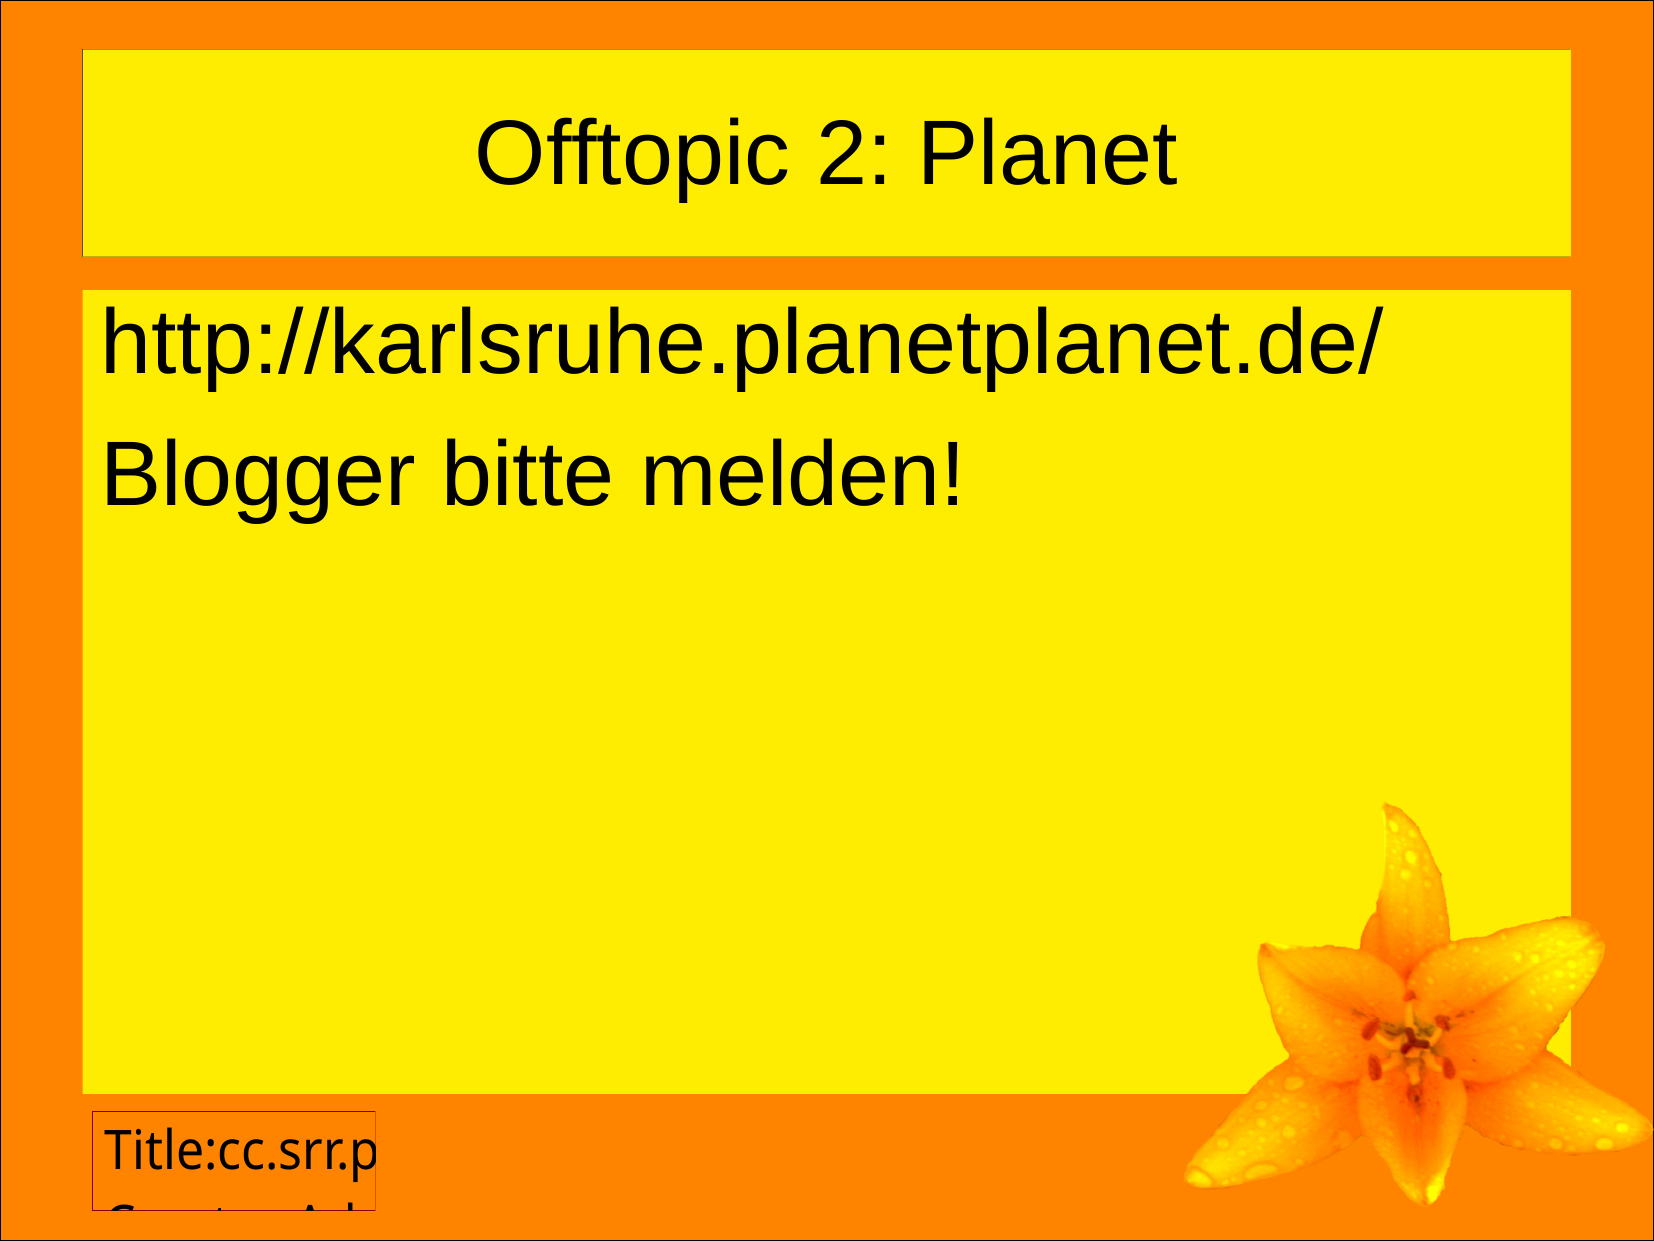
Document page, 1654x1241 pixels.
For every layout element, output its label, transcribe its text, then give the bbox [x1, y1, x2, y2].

text_box [0, 0, 1654, 1241]
title Offtopic 2: Planet [82, 49, 1571, 257]
picture [88, 1108, 376, 1211]
list http://karlsruhe.planetplanet.de/ Blogger bitte melden! [82, 290, 1571, 1094]
picture [1181, 767, 1654, 1241]
